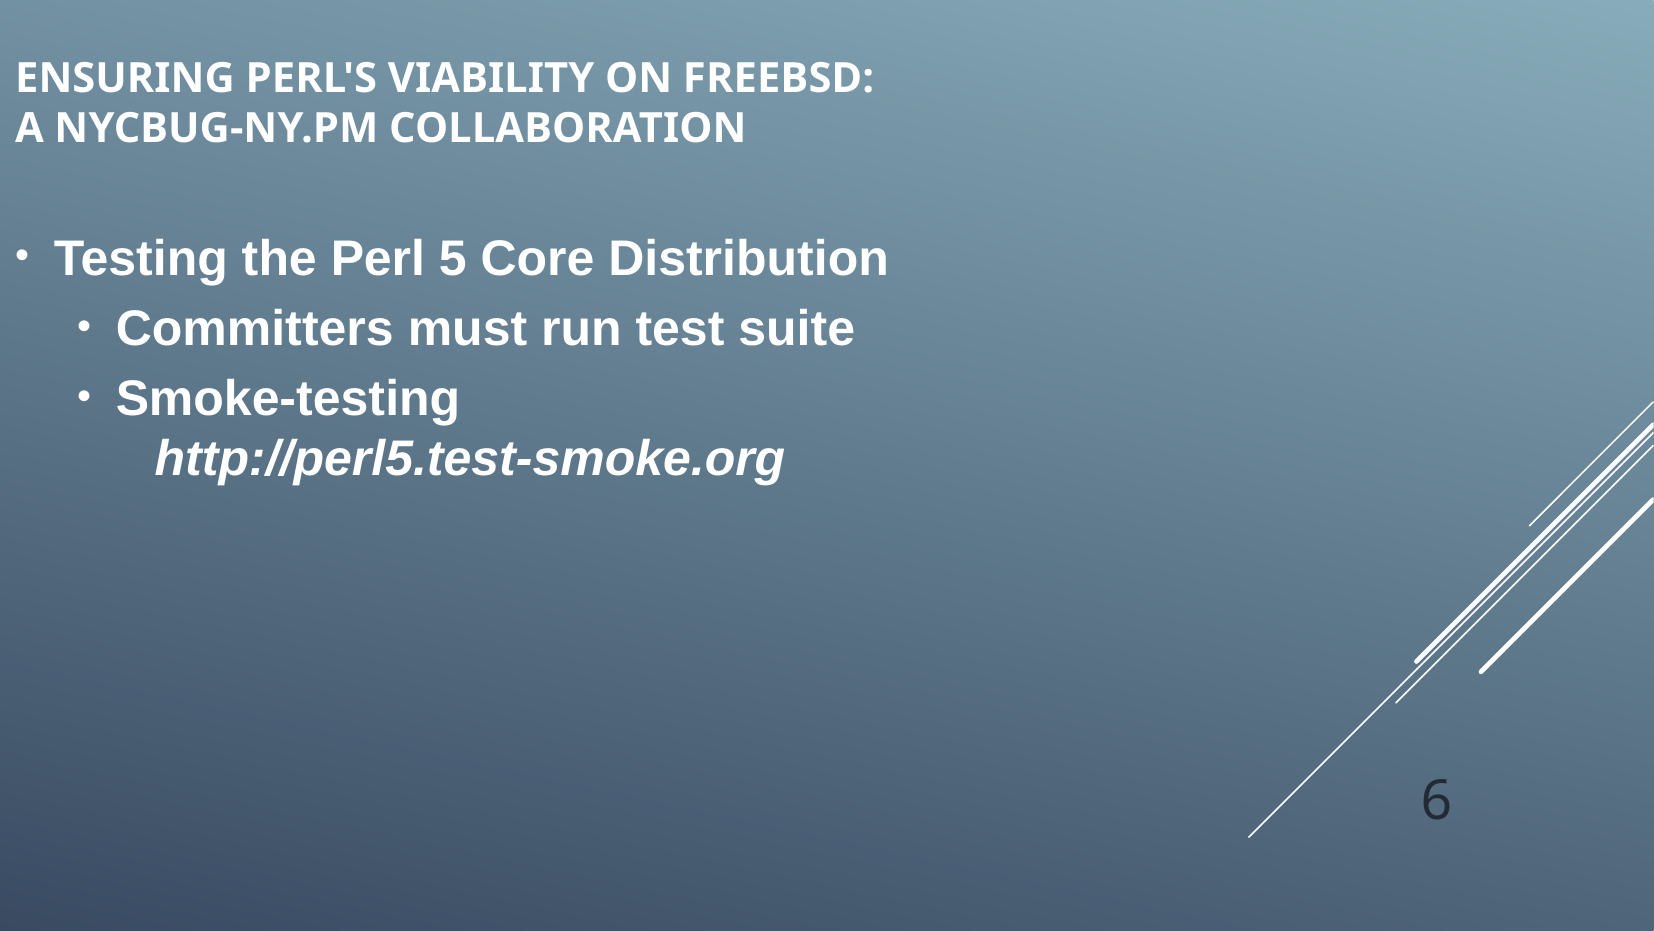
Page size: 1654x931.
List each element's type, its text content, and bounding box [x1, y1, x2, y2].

title Ensuring Perl's Viability on FreeBSD: A NYCBUG-NY.PM Collaboration [0, 36, 1148, 166]
subtitle Testing the Perl 5 Core Distribution Committers must run test suite Smoke-testing http://perl5.test-smoke.org [0, 217, 1489, 871]
